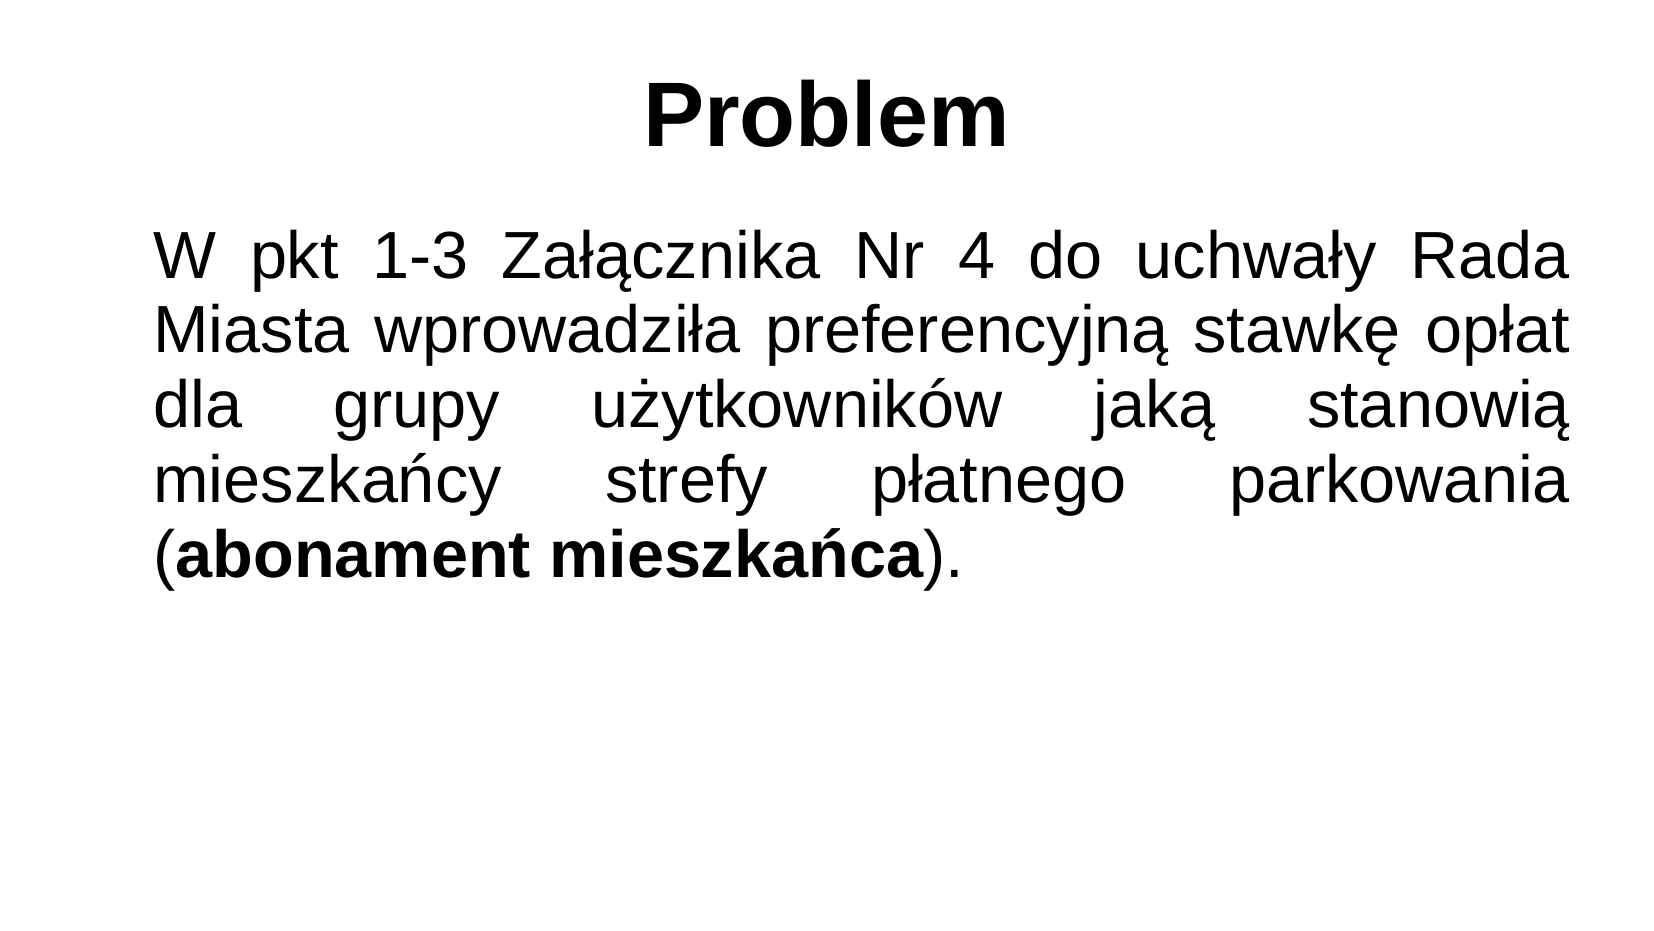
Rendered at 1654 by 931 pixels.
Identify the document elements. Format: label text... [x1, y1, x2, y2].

title Problem [82, 37, 1571, 193]
list W pkt 1-3 Załącznika Nr 4 do uchwały Rada Miasta wprowadziła preferencyjną stawkę opłat dla grupy użytkowników jaką stanowią mieszkańcy strefy płatnego parkowania (abonament mieszkańca). [82, 217, 1571, 758]
